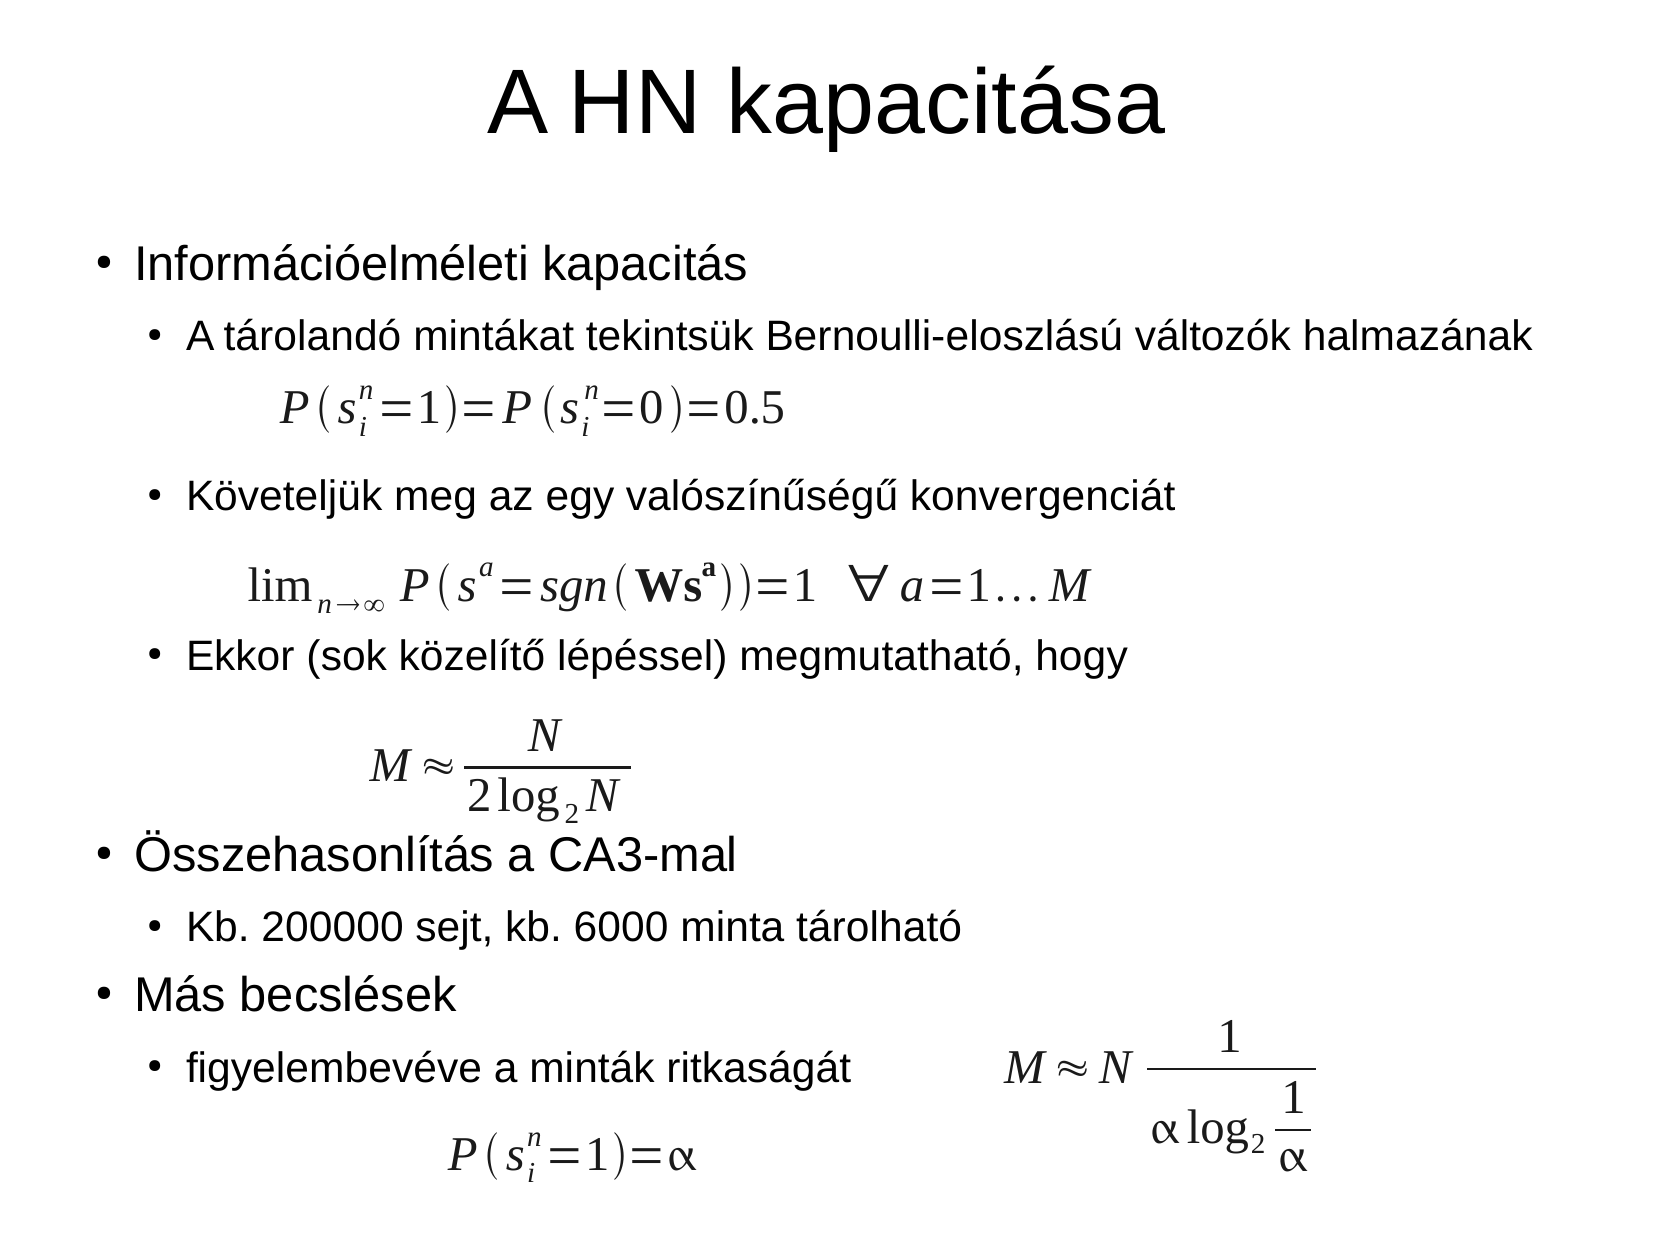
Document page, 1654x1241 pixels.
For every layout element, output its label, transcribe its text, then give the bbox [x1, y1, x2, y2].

chart [264, 375, 798, 443]
title A HN kapacitása [82, 50, 1571, 154]
chart [988, 1010, 1329, 1182]
list Információelméleti kapacitás A tárolandó mintákat tekintsük Bernoulli-eloszlású változók halmazának Követeljük meg az egy valószínűségű konvergenciát Ekkor (sok közelítő lépéssel) megmutatható, hogy Összehasonlítás a CA3-mal Kb. 200000 sejt, kb. 6000 minta tárolható Más becslések figyelembevéve a minták ritkaságát [82, 236, 1571, 1109]
chart [235, 552, 1101, 621]
chart [354, 708, 644, 831]
chart [432, 1122, 709, 1190]
